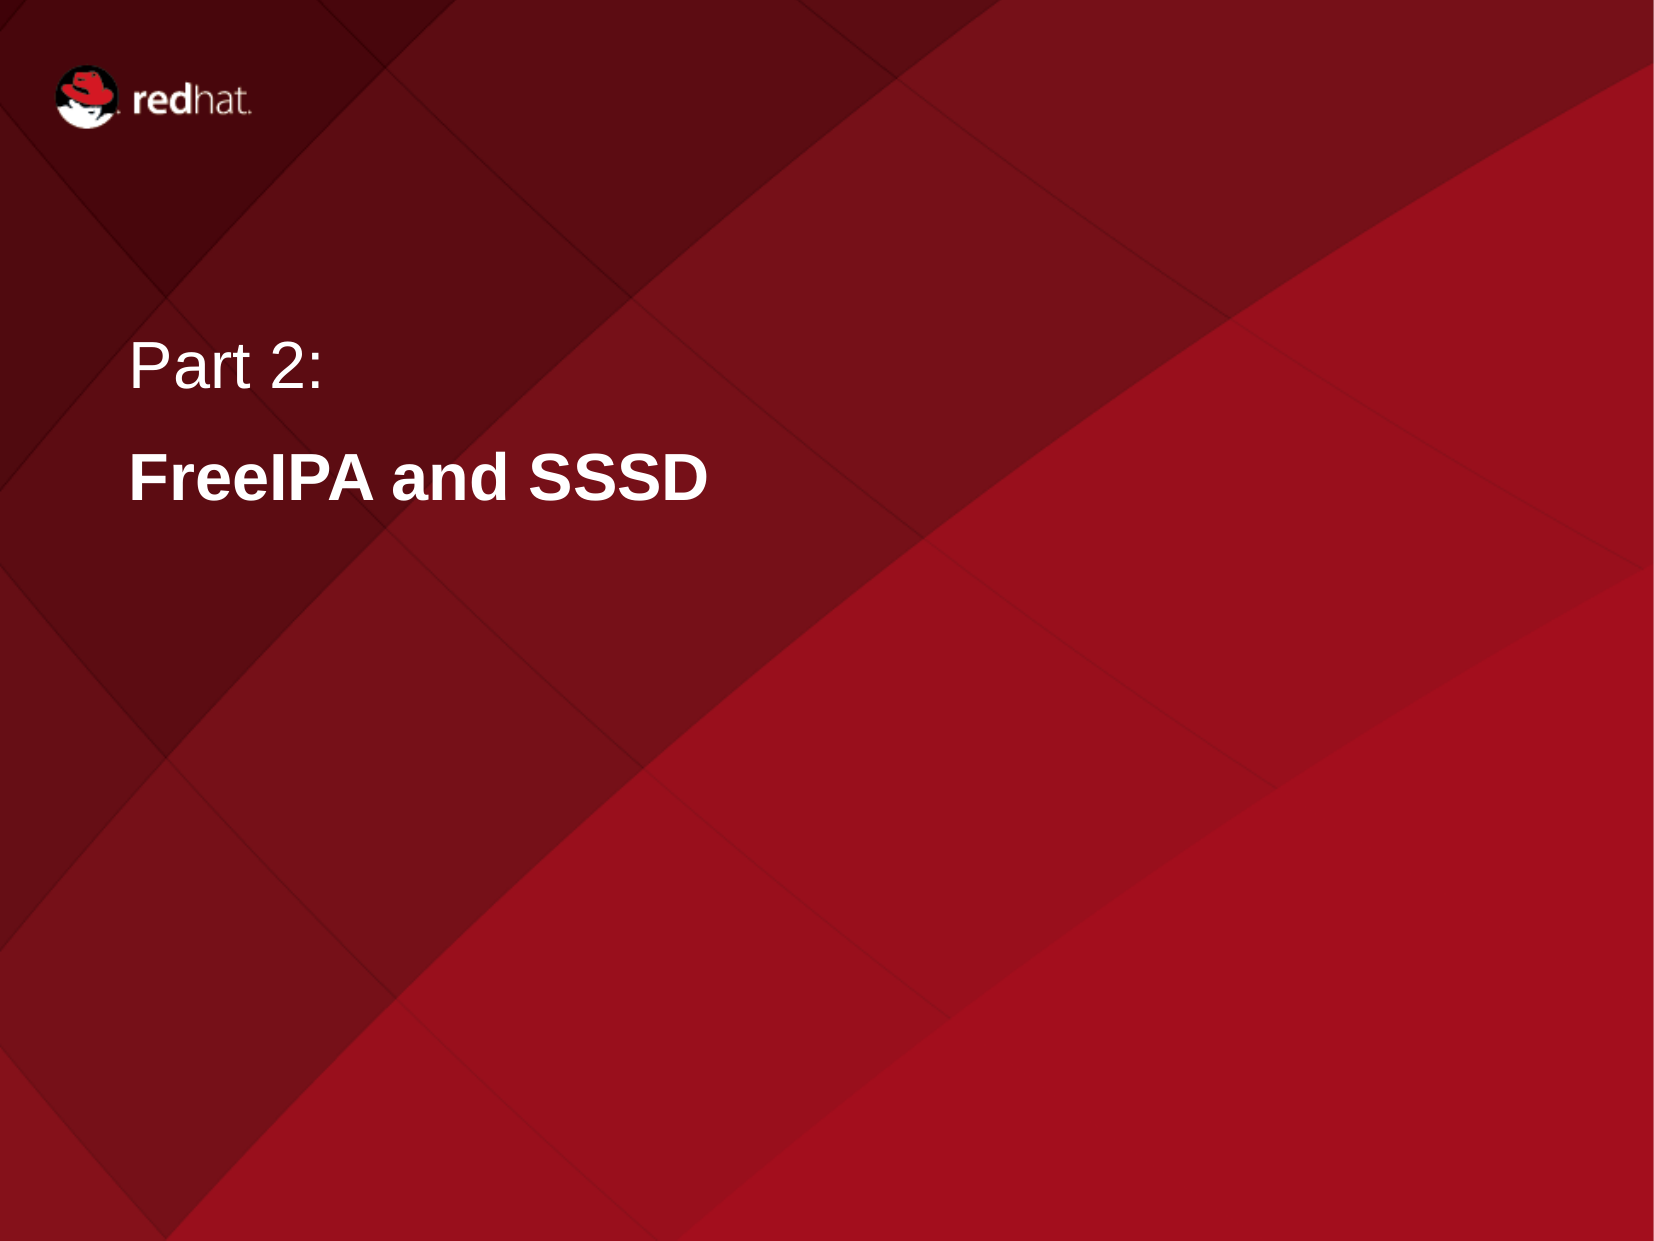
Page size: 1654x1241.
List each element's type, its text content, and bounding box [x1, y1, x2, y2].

text_box Part 2: FreeIPA and SSSD [114, 283, 733, 485]
picture [0, 0, 1654, 1241]
